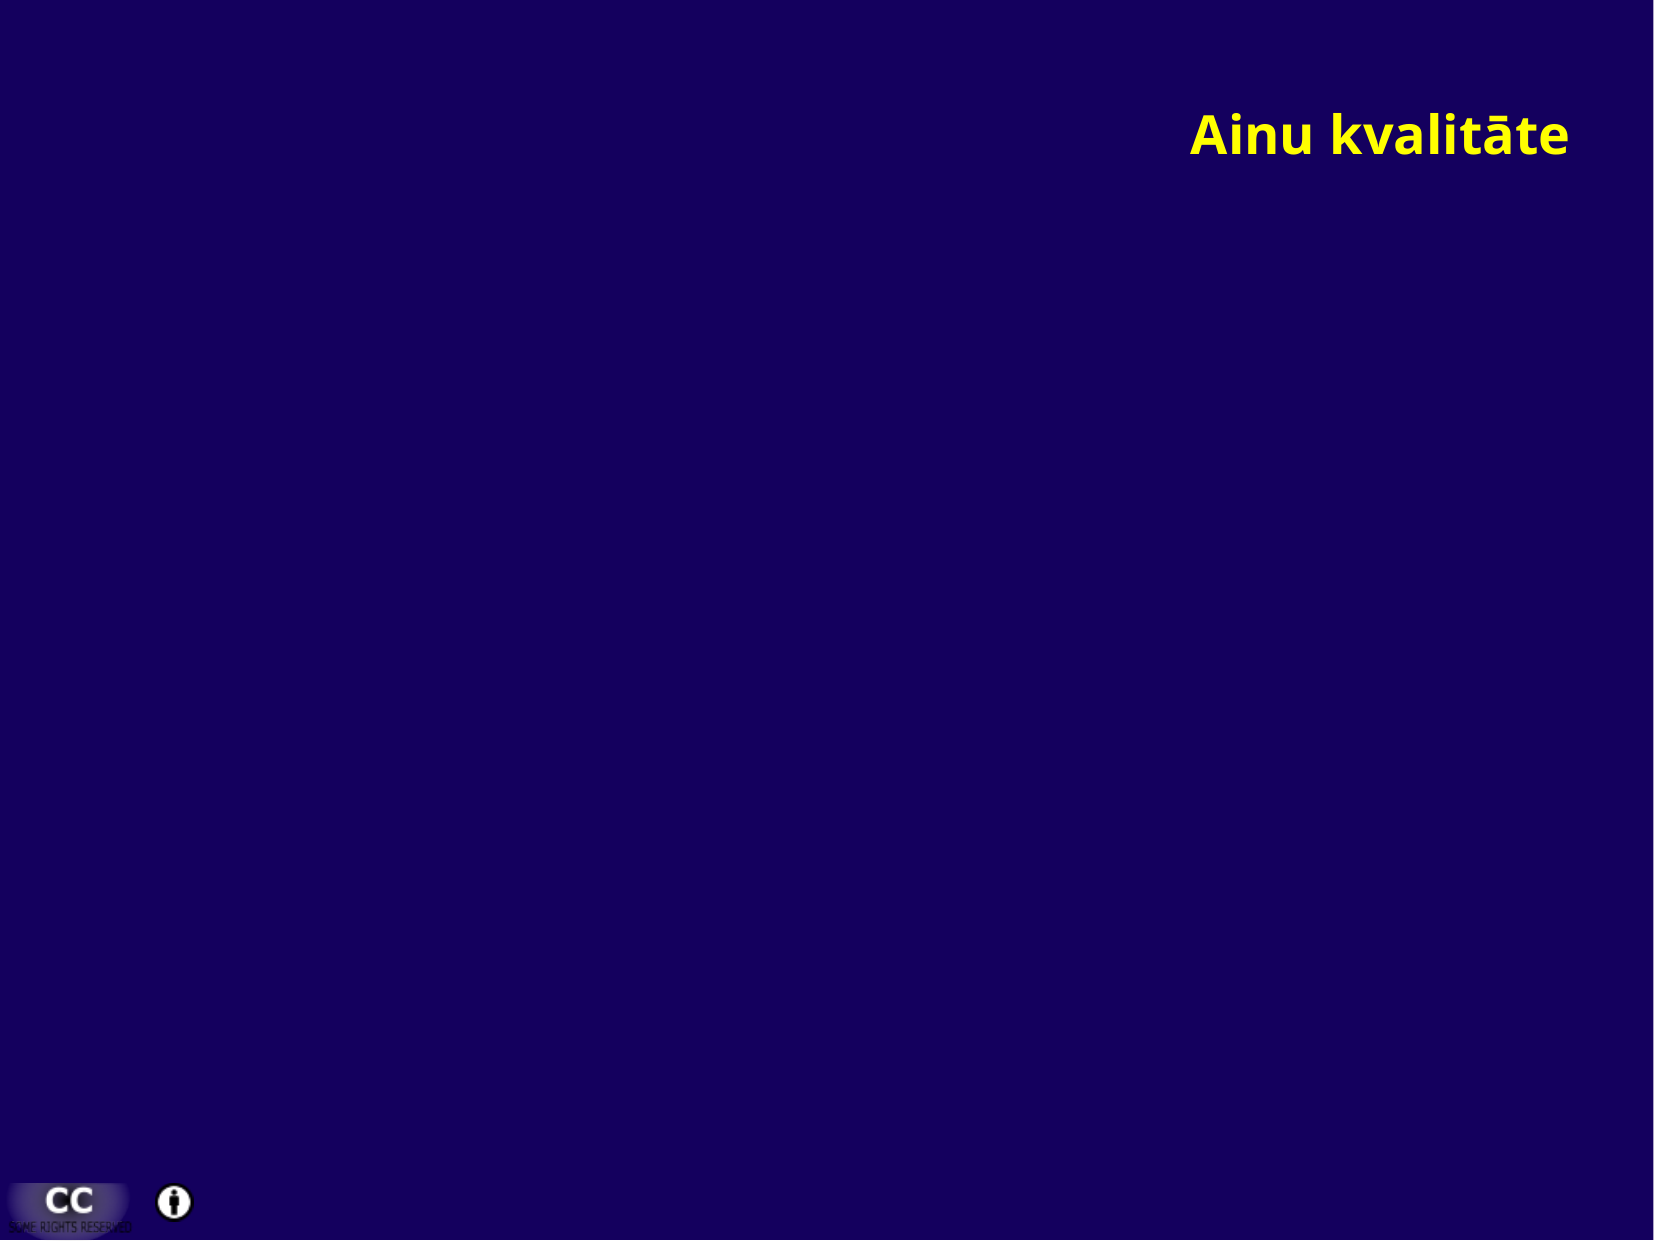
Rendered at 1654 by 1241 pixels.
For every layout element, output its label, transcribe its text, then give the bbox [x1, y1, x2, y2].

title Ainu kvalitāte [82, 96, 1571, 331]
picture [155, 1183, 194, 1222]
picture [0, 1183, 141, 1241]
